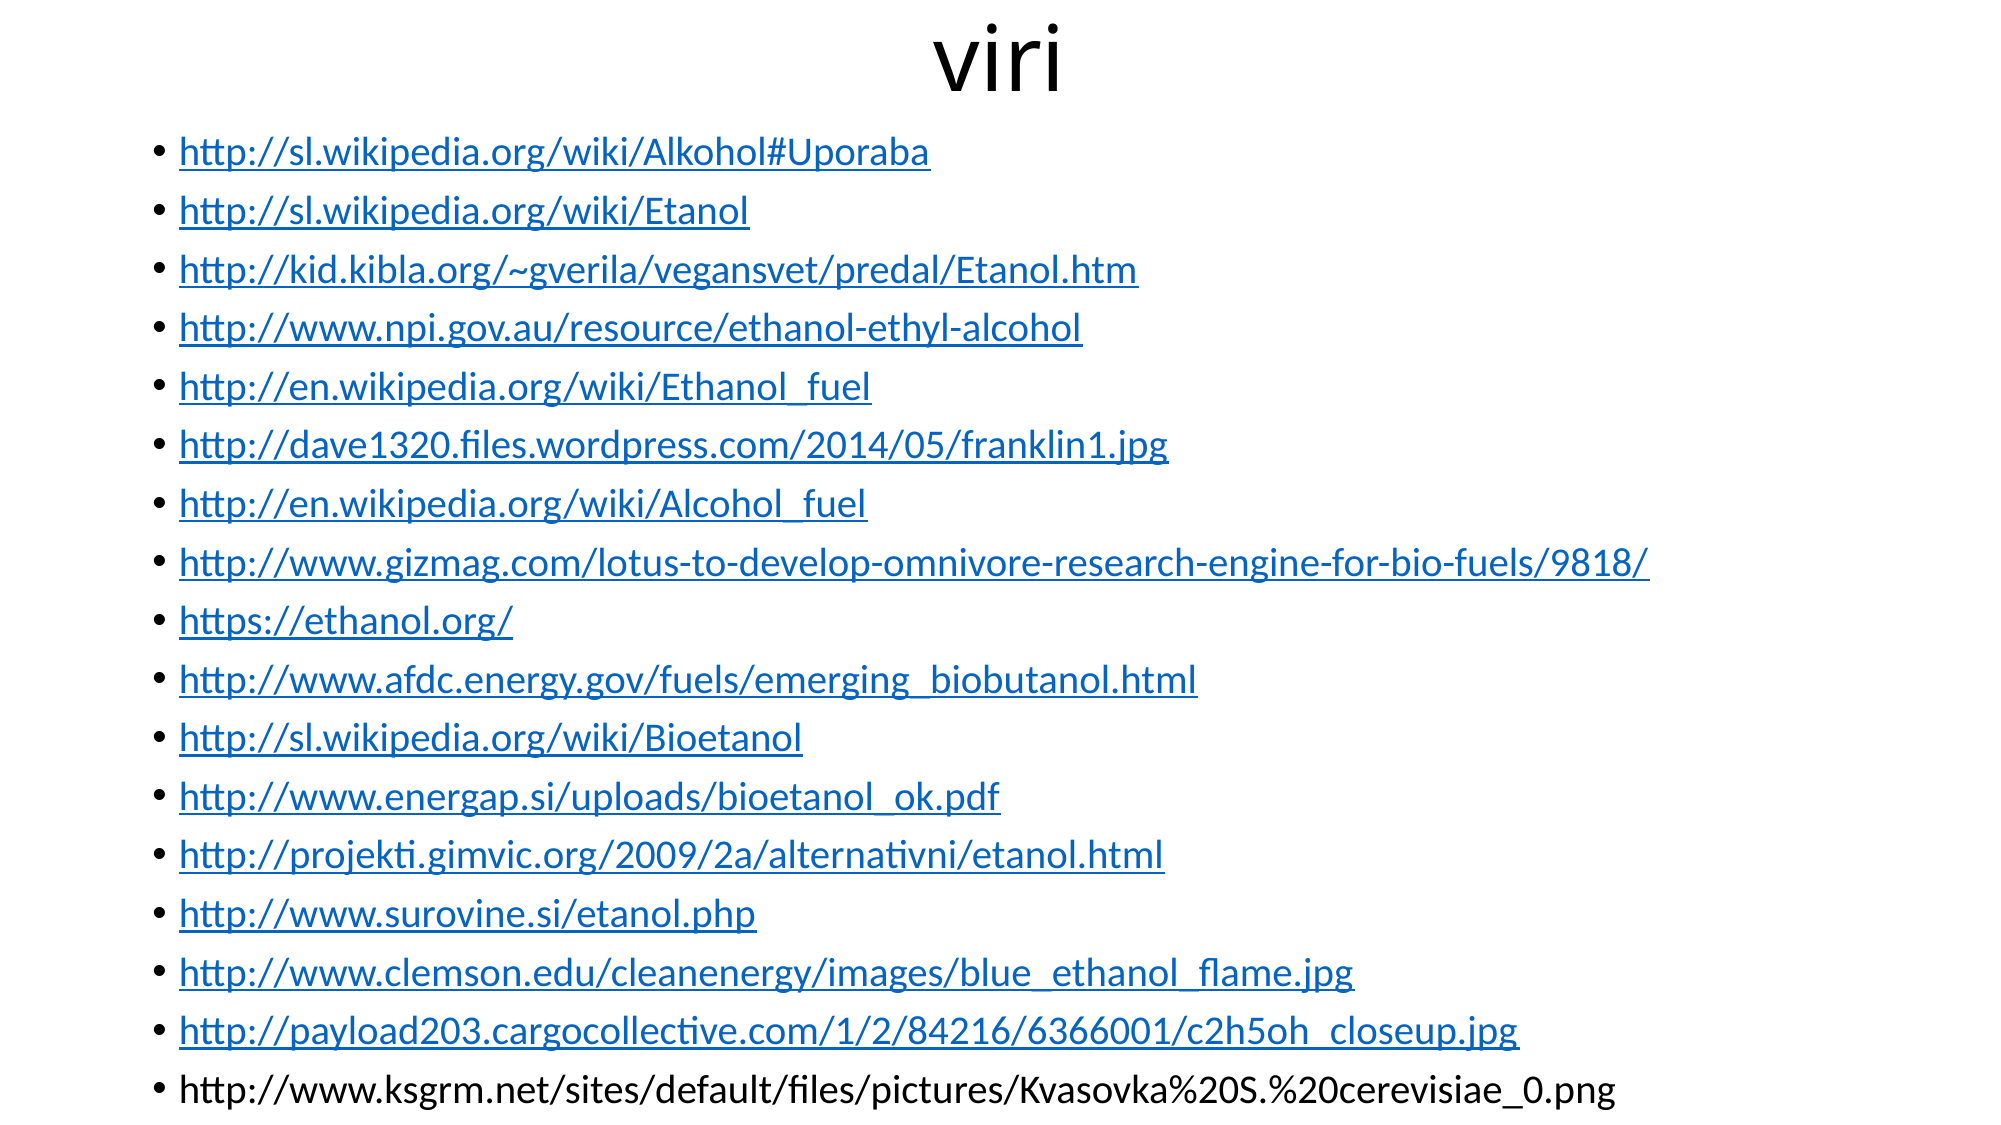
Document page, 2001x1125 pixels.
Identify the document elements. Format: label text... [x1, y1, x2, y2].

title viri [137, 0, 1863, 123]
list http://sl.wikipedia.org/wiki/Alkohol#Uporaba http://sl.wikipedia.org/wiki/Etanol http://kid.kibla.org/~gverila/vegansvet/predal/Etanol.htm http://www.npi.gov.au/resource/ethanol-ethyl-alcohol http://en.wikipedia.org/wiki/Ethanol_fuel http://dave1320.files.wordpress.com/2014/05/franklin1.jpg http://en.wikipedia.org/wiki/Alcohol_fuel http://www.gizmag.com/lotus-to-develop-omnivore-research-engine-for-bio-fuels/9818/ https://ethanol.org/ http://www.afdc.energy.gov/fuels/emerging_biobutanol.html http://sl.wikipedia.org/wiki/Bioetanol http://www.energap.si/uploads/bioetanol_ok.pdf http://projekti.gimvic.org/2009/2a/alternativni/etanol.html http://www.surovine.si/etanol.php http://www.clemson.edu/cleanenergy/images/blue_ethanol_flame.jpg http://payload203.cargocollective.com/1/2/84216/6366001/c2h5oh_closeup.jpg http://www.ksgrm.net/sites/default/files/pictures/Kvasovka%20S.%20cerevisiae_0.png [137, 123, 1863, 1125]
